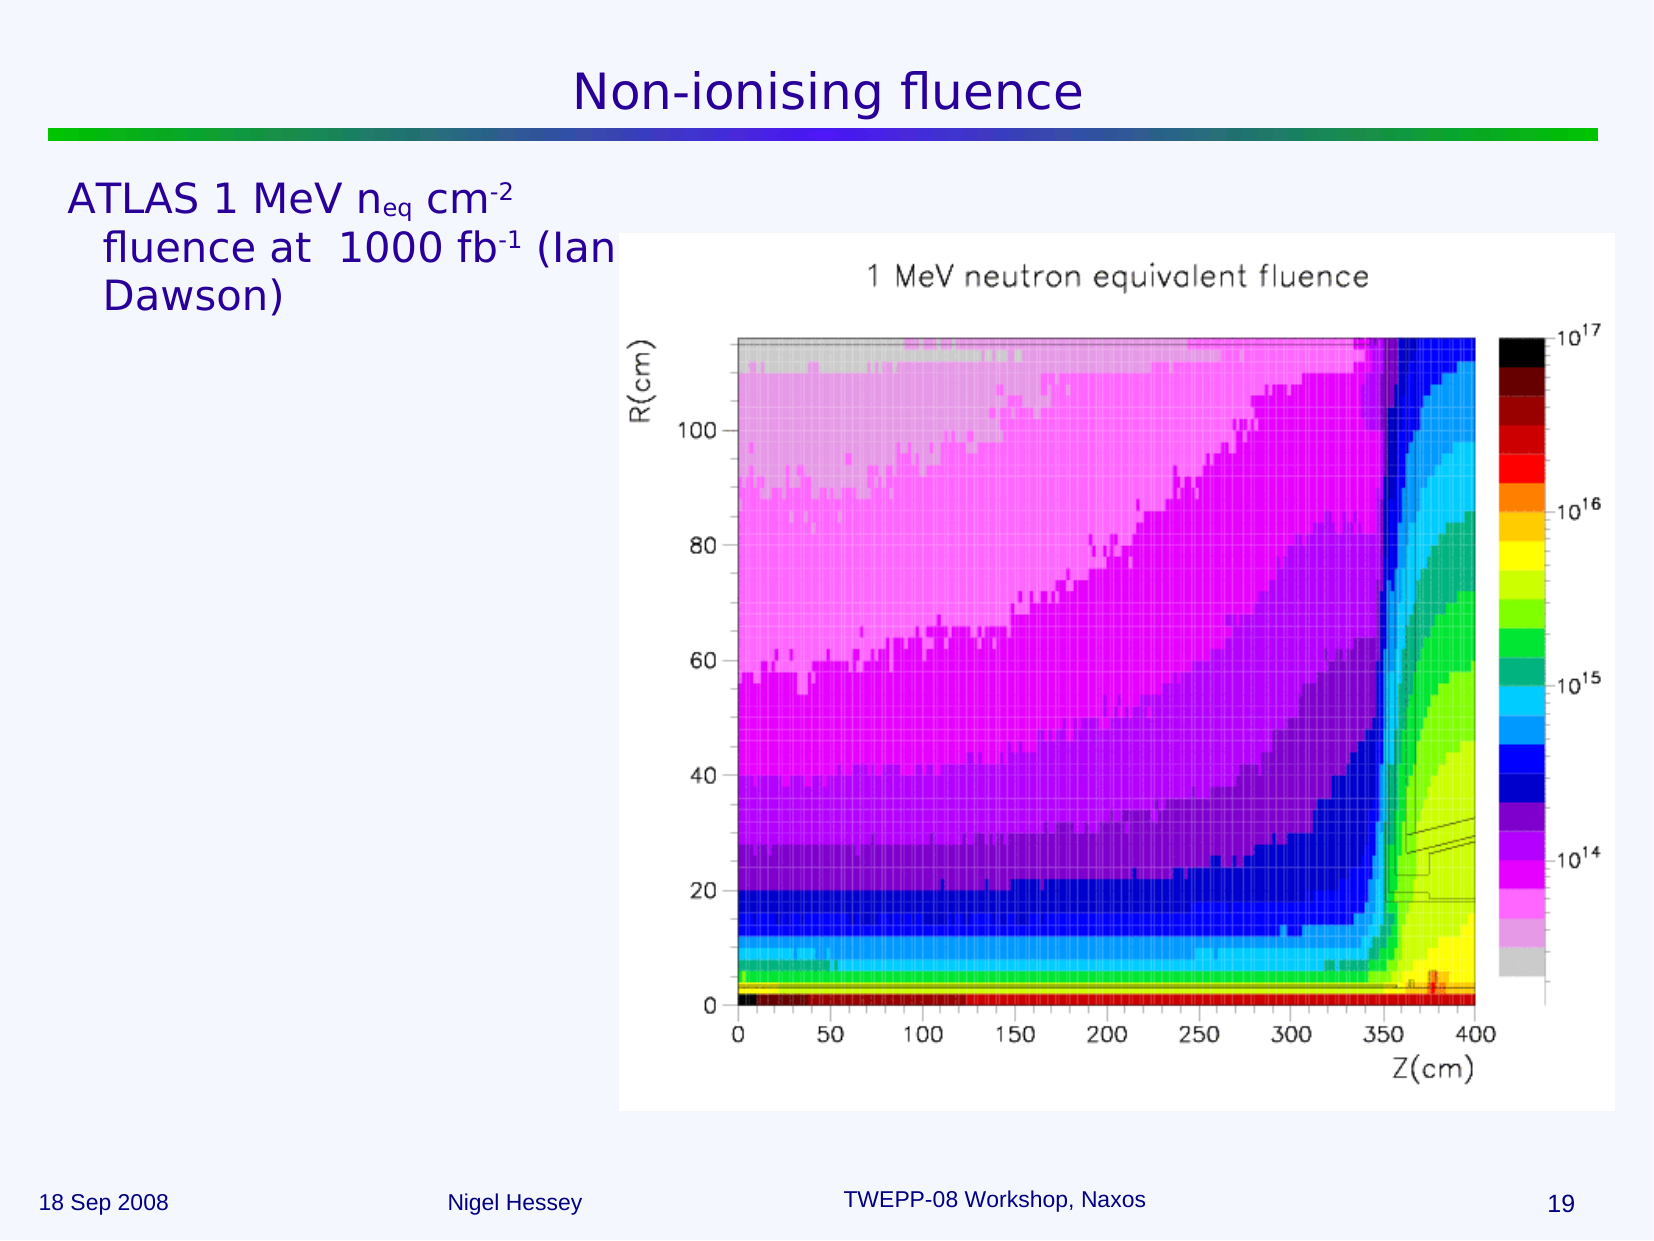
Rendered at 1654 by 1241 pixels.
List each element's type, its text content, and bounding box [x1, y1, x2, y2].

picture [48, 128, 95, 141]
title Non-ionising fluence [95, 37, 1563, 146]
picture [1563, 128, 1598, 141]
picture [619, 233, 1615, 1111]
list ATLAS 1 MeV neq cm-2 fluence at 1000 fb-1 (Ian Dawson) [49, 174, 619, 1127]
